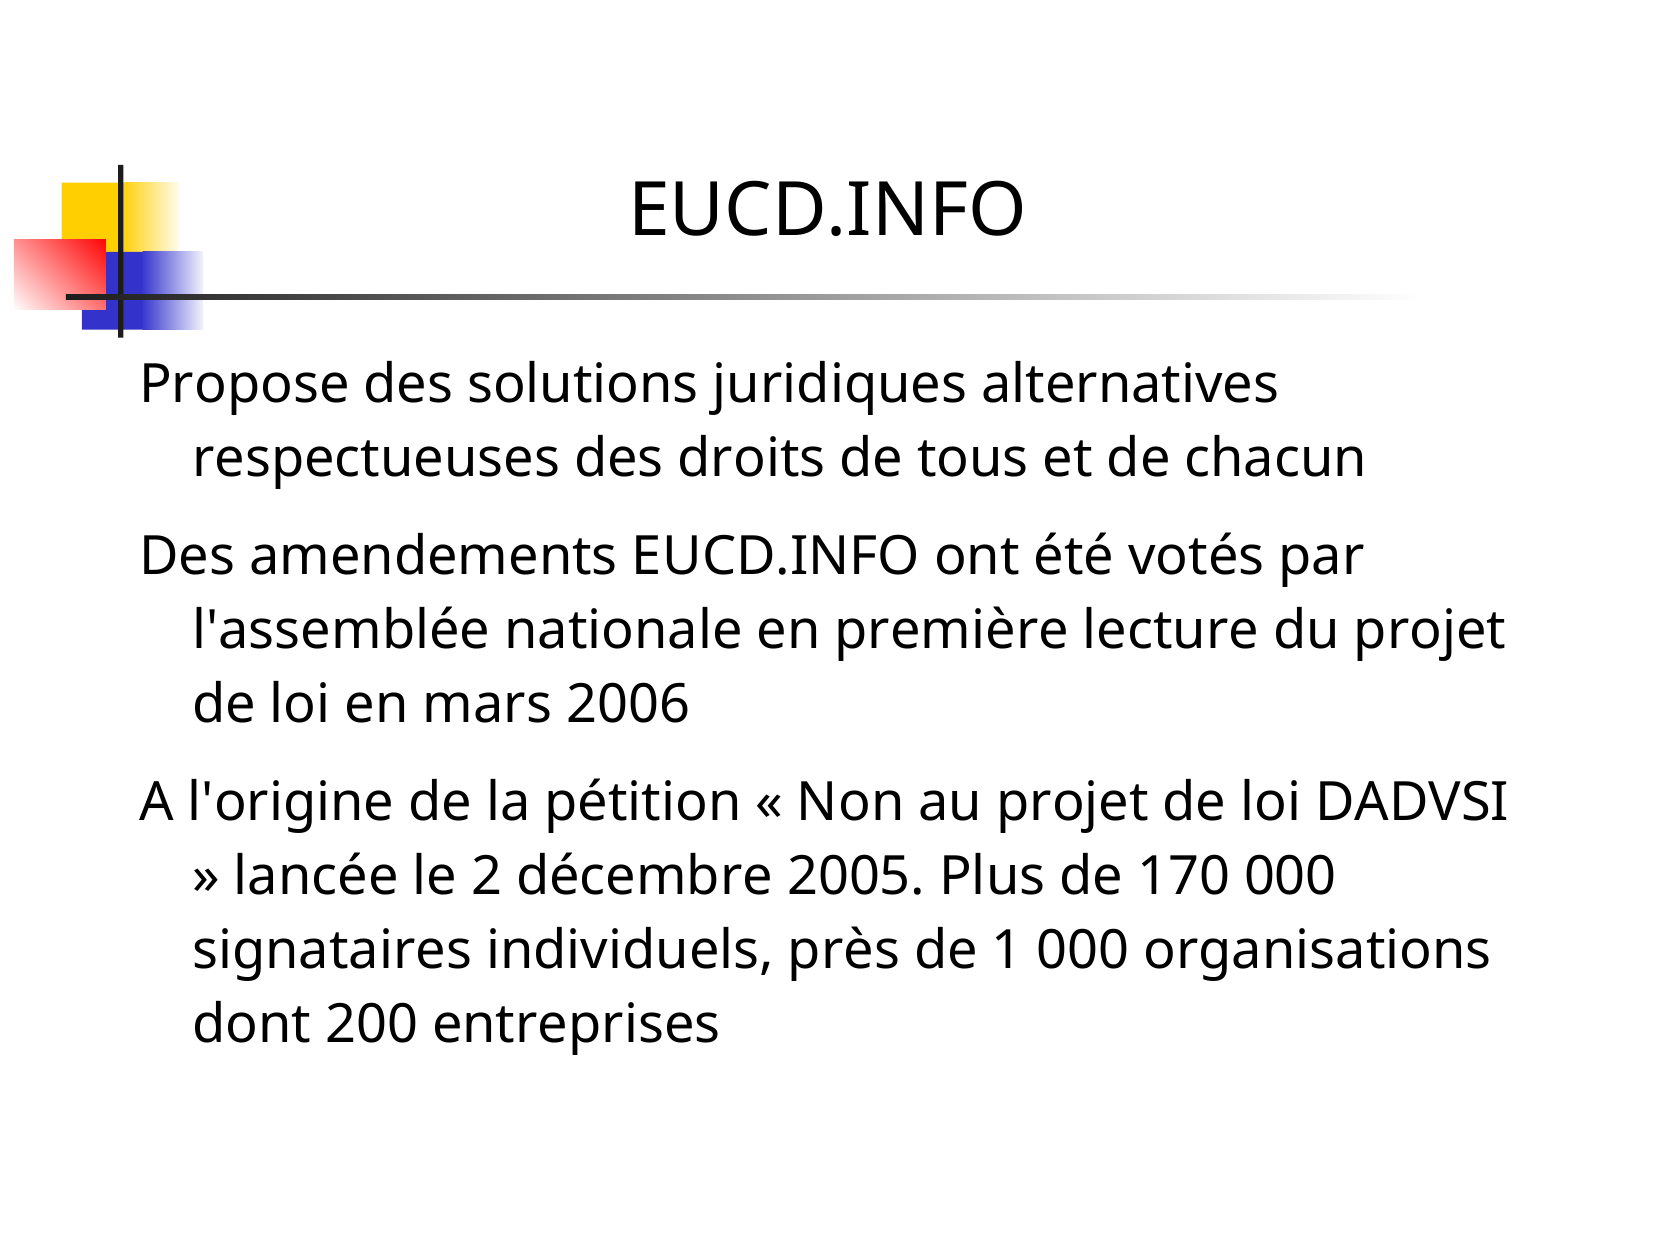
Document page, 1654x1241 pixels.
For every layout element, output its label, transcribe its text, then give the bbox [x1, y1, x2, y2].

title EUCD.INFO [121, 110, 1534, 303]
list Propose des solutions juridiques alternatives respectueuses des droits de tous et de chacun Des amendements EUCD.INFO ont été votés par l'assemblée nationale en première lecture du projet de loi en mars 2006 A l'origine de la pétition « Non au projet de loi DADVSI » lancée le 2 décembre 2005. Plus de 170 000 signataires individuels, près de 1 000 organisations dont 200 entreprises [121, 344, 1534, 1112]
